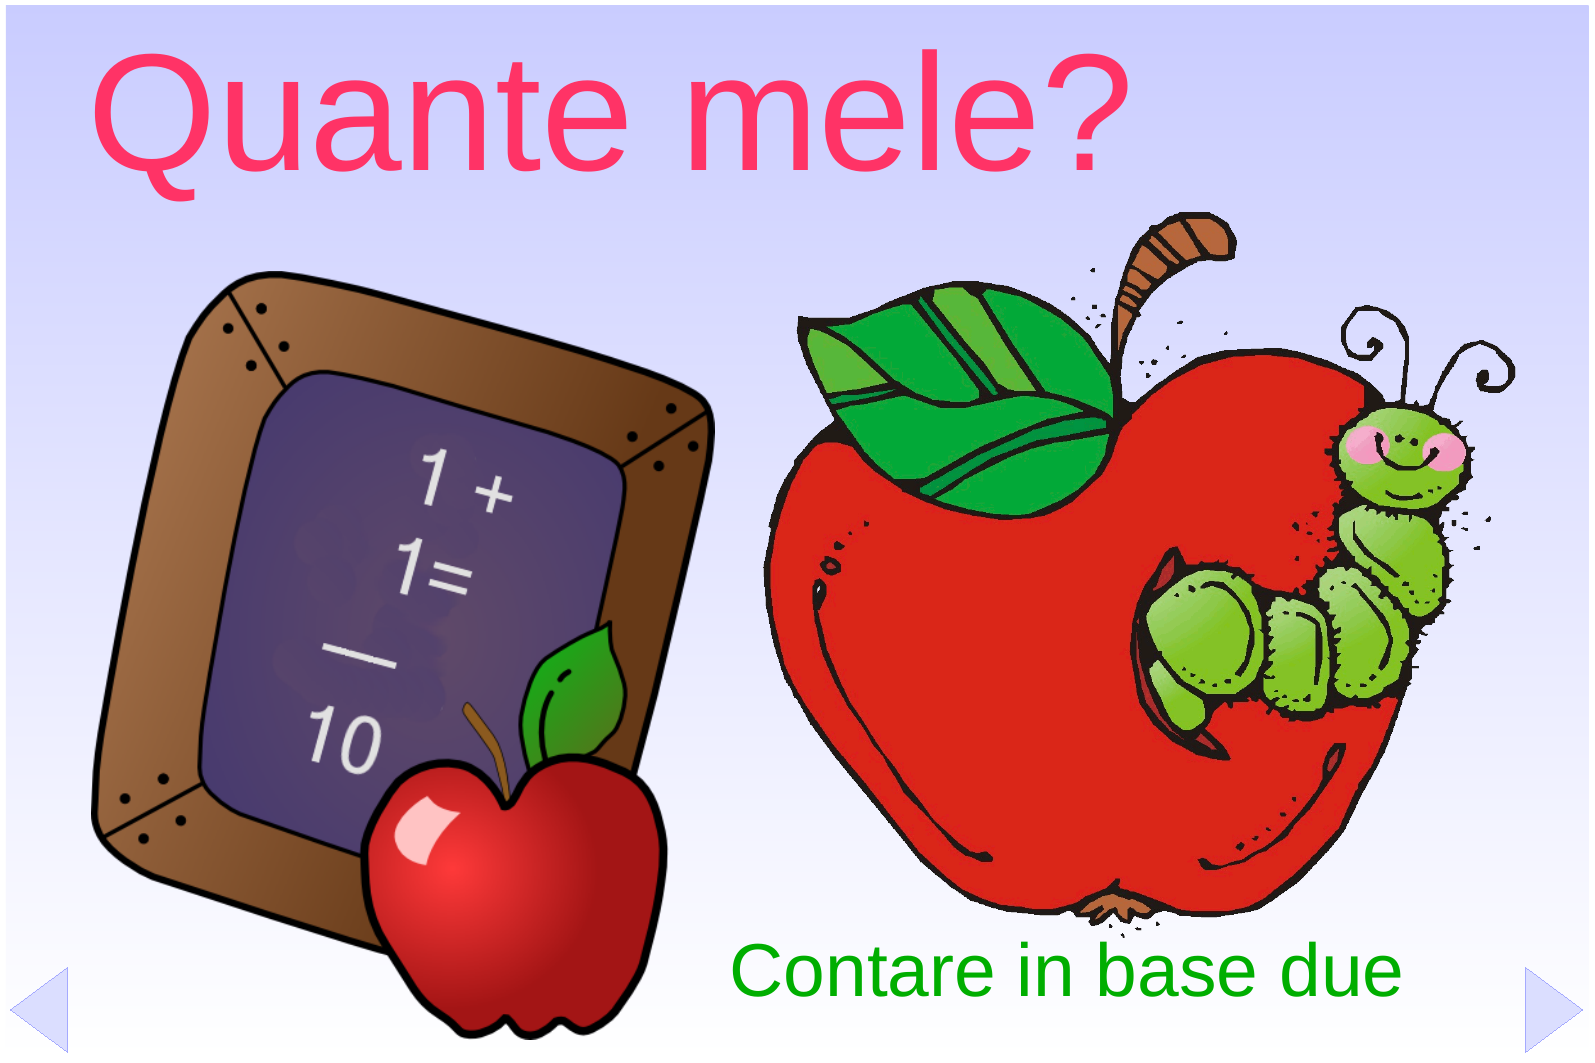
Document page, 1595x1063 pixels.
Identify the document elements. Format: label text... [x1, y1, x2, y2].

picture [91, 271, 715, 1040]
text_box Quante mele? [5, 11, 1217, 213]
text_box Contare in base due [714, 921, 1512, 1021]
text_box [10, 967, 68, 1053]
picture [744, 212, 1542, 938]
text_box [1525, 967, 1583, 1053]
